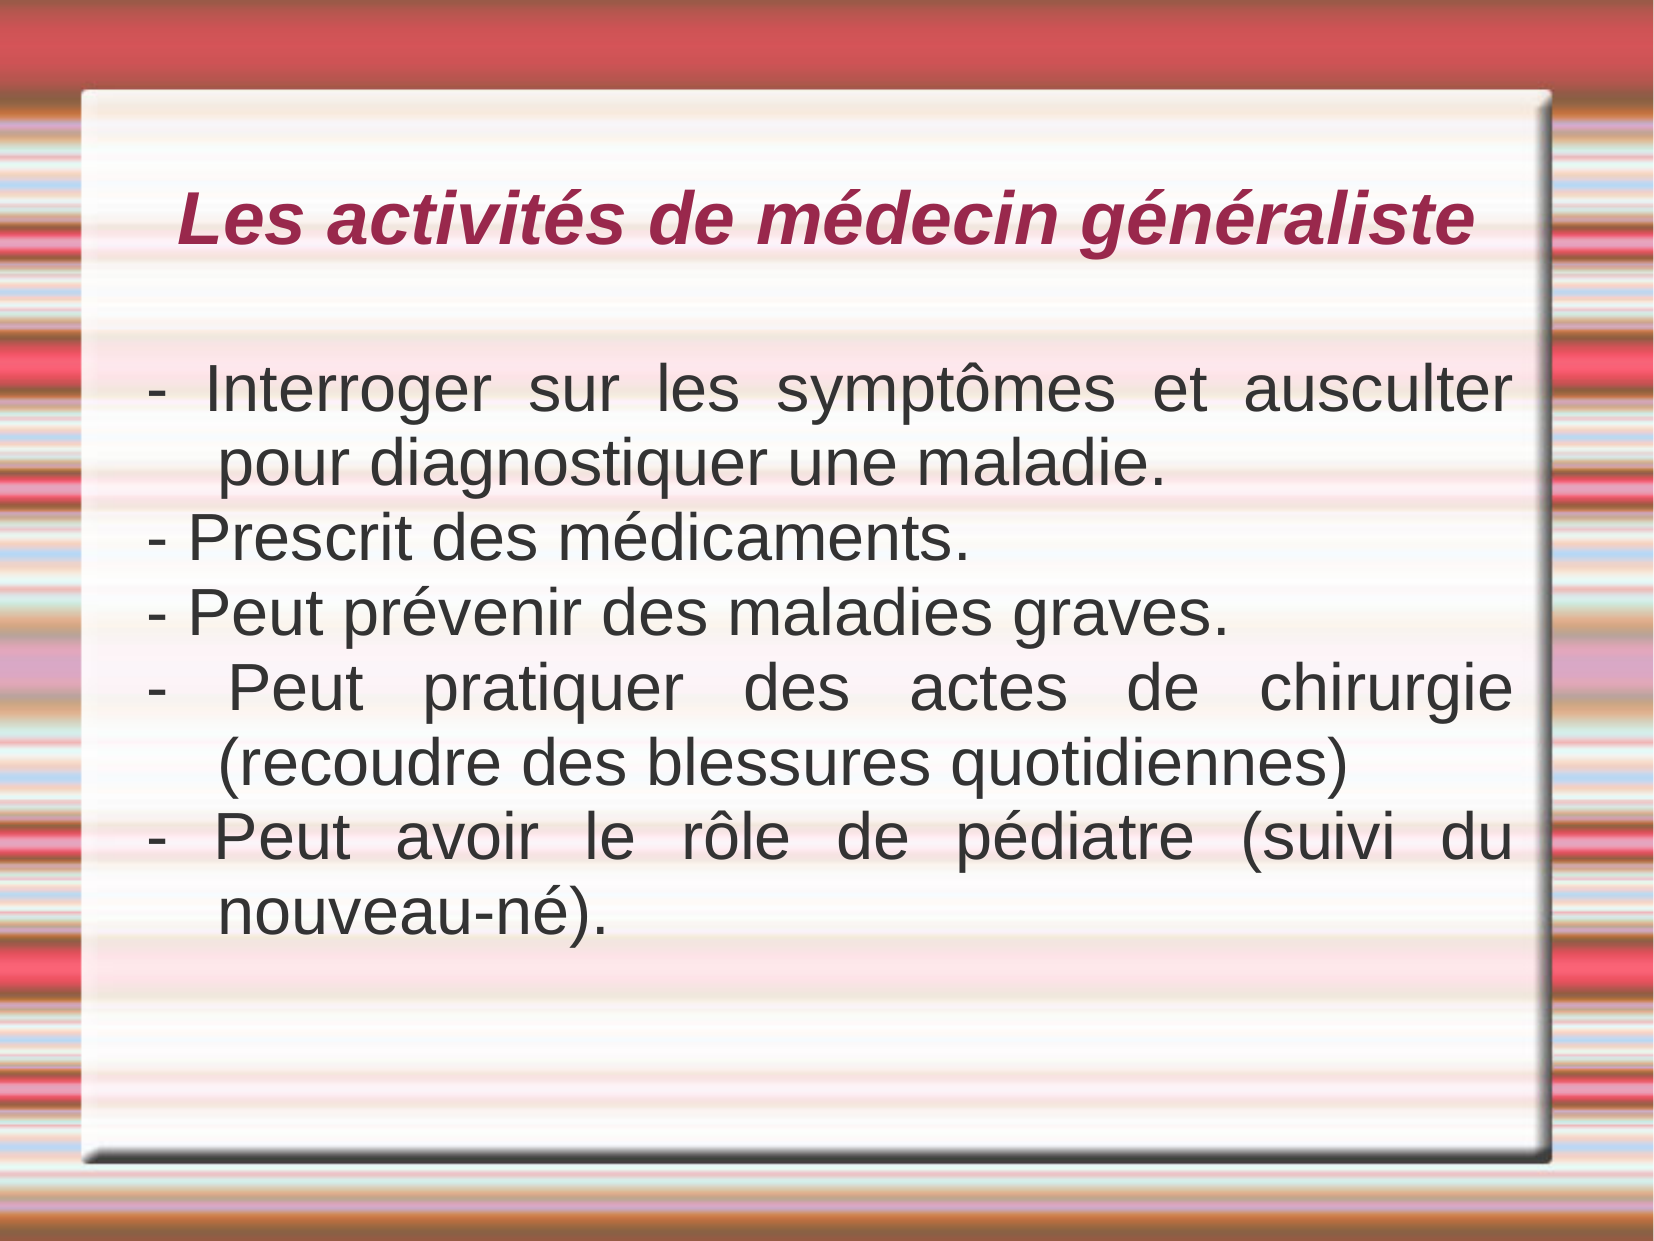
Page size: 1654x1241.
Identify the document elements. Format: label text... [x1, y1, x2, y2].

list - Interroger sur les symptômes et ausculter pour diagnostiquer une maladie. - Prescrit des médicaments. - Peut prévenir des maladies graves. - Peut pratiquer des actes de chirurgie (recoudre des blessures quotidiennes) - Peut avoir le rôle de pédiatre (suivi du nouveau-né). [134, 350, 1516, 1133]
title Les activités de médecin généraliste [121, 114, 1534, 322]
picture [0, 0, 1654, 1241]
